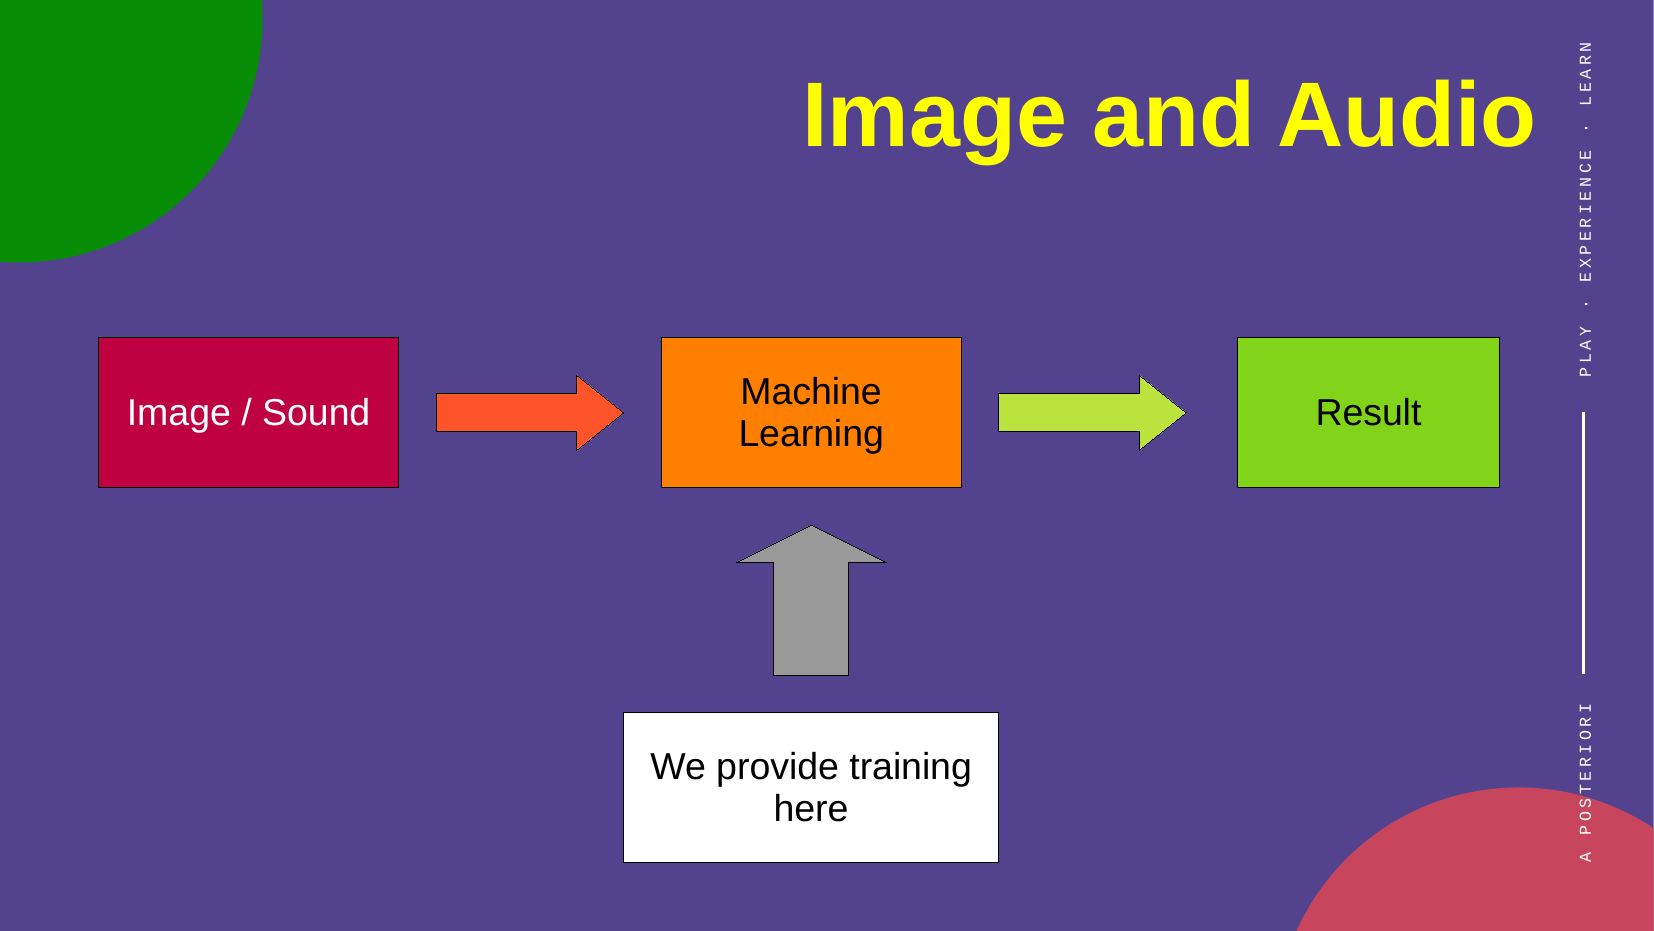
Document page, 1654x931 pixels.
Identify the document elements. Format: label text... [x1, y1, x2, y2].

text_box Image / Sound [98, 337, 399, 488]
text_box Machine Learning [661, 337, 962, 488]
title Image and Audio [262, 37, 1538, 193]
text_box [436, 375, 624, 451]
text_box Result [1237, 337, 1500, 488]
text_box [736, 525, 887, 676]
text_box [998, 375, 1187, 451]
text_box We provide training here [623, 712, 999, 863]
